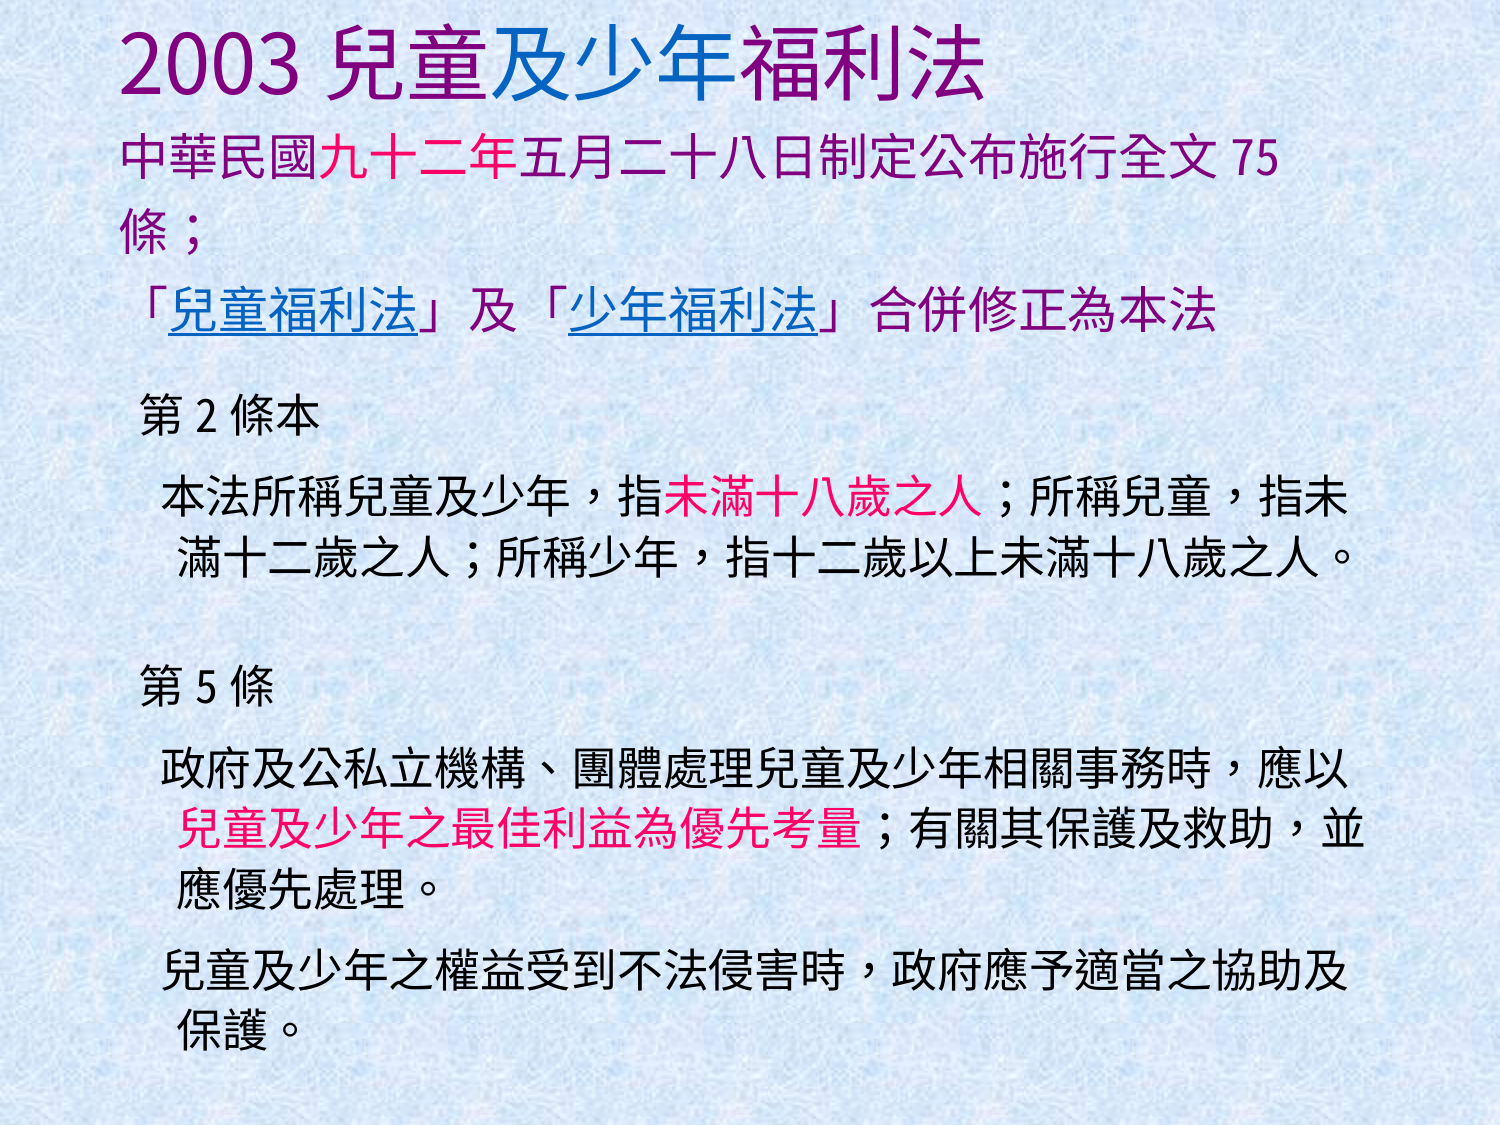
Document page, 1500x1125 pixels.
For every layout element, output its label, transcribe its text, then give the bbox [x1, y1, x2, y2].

title 2003兒童及少年福利法 中華民國九十二年五月二十八日制定公布施行全文75條； 「兒童福利法」及「少年福利法」合併修正為本法 [103, 59, 1397, 278]
list 第2條本 本法所稱兒童及少年，指未滿十八歲之人；所稱兒童，指未滿十二歲之人；所稱少年，指十二歲以上未滿十八歲之人。 第5條 政府及公私立機構、團體處理兒童及少年相關事務時，應以兒童及少年之最佳利益為優先考量；有關其保護及救助，並應優先處理。 兒童及少年之權益受到不法侵害時，政府應予適當之協助及保護。 [123, 373, 1388, 1125]
picture [0, 0, 1500, 1125]
